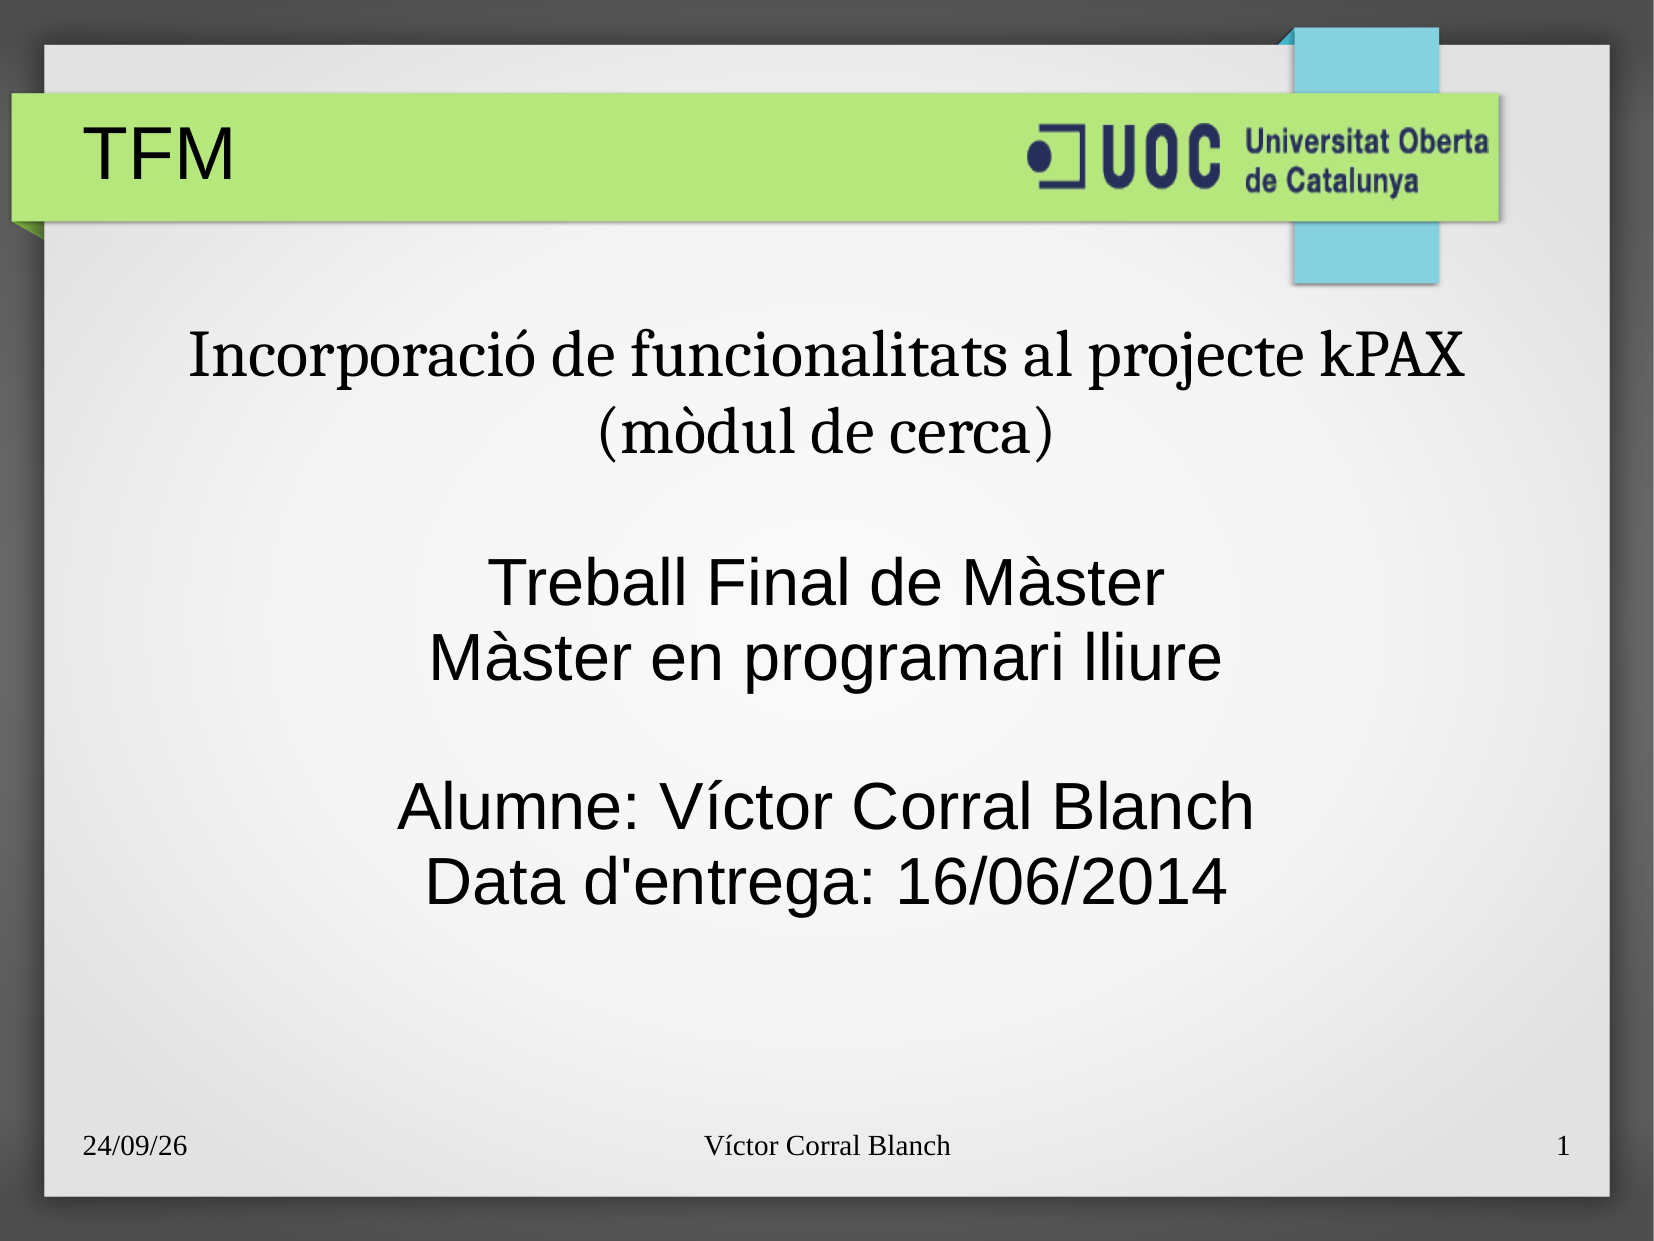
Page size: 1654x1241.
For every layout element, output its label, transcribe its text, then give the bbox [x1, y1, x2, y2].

title TFM [82, 94, 1264, 213]
picture [0, 0, 1654, 1241]
subtitle Incorporació de funcionalitats al projecte kPAX (mòdul de cerca) Treball Final de Màster Màster en programari lliure Alumne: Víctor Corral Blanch Data d'entrega: 16/06/2014 [82, 295, 1571, 1015]
